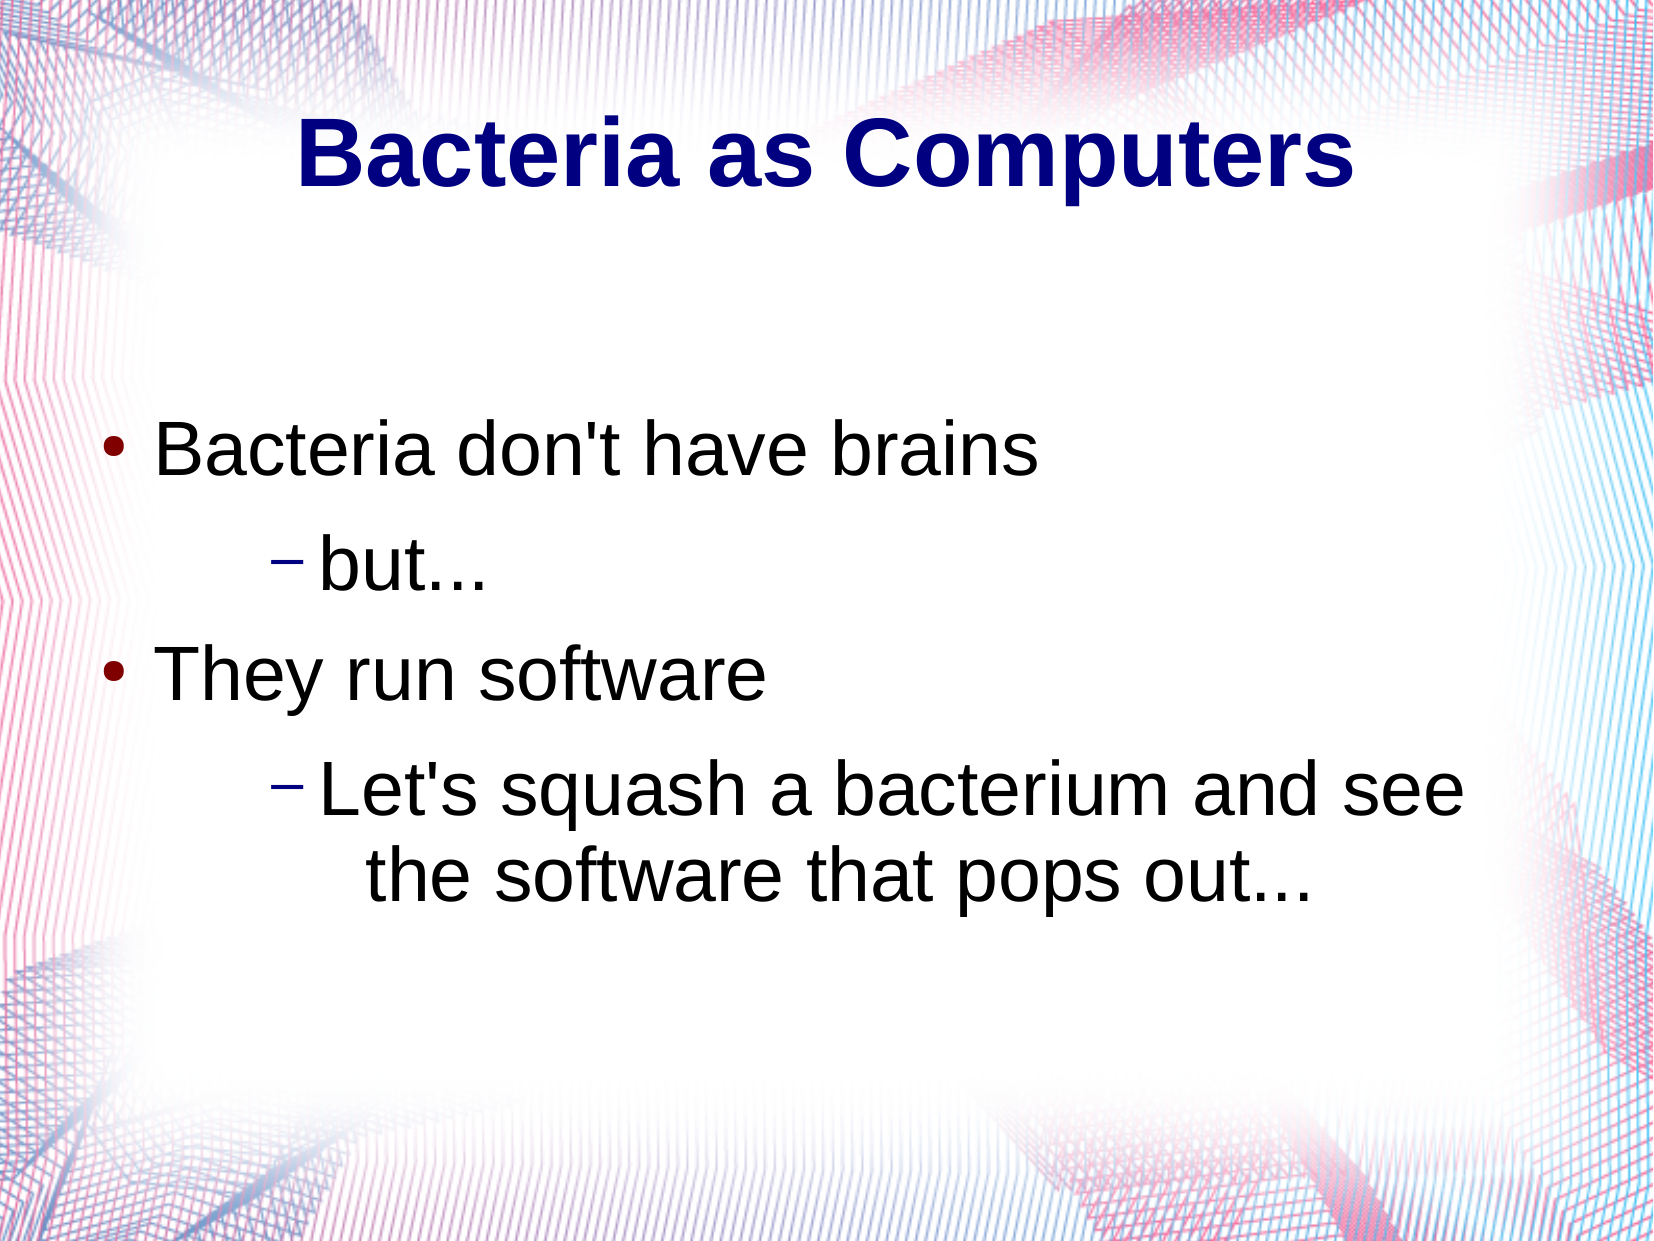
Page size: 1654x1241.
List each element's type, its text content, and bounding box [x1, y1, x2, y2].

picture [0, 0, 1654, 1241]
list Bacteria don't have brains but... They run software Let's squash a bacterium and see the software that pops out... [82, 290, 1571, 1109]
title Bacteria as Computers [82, 49, 1571, 257]
